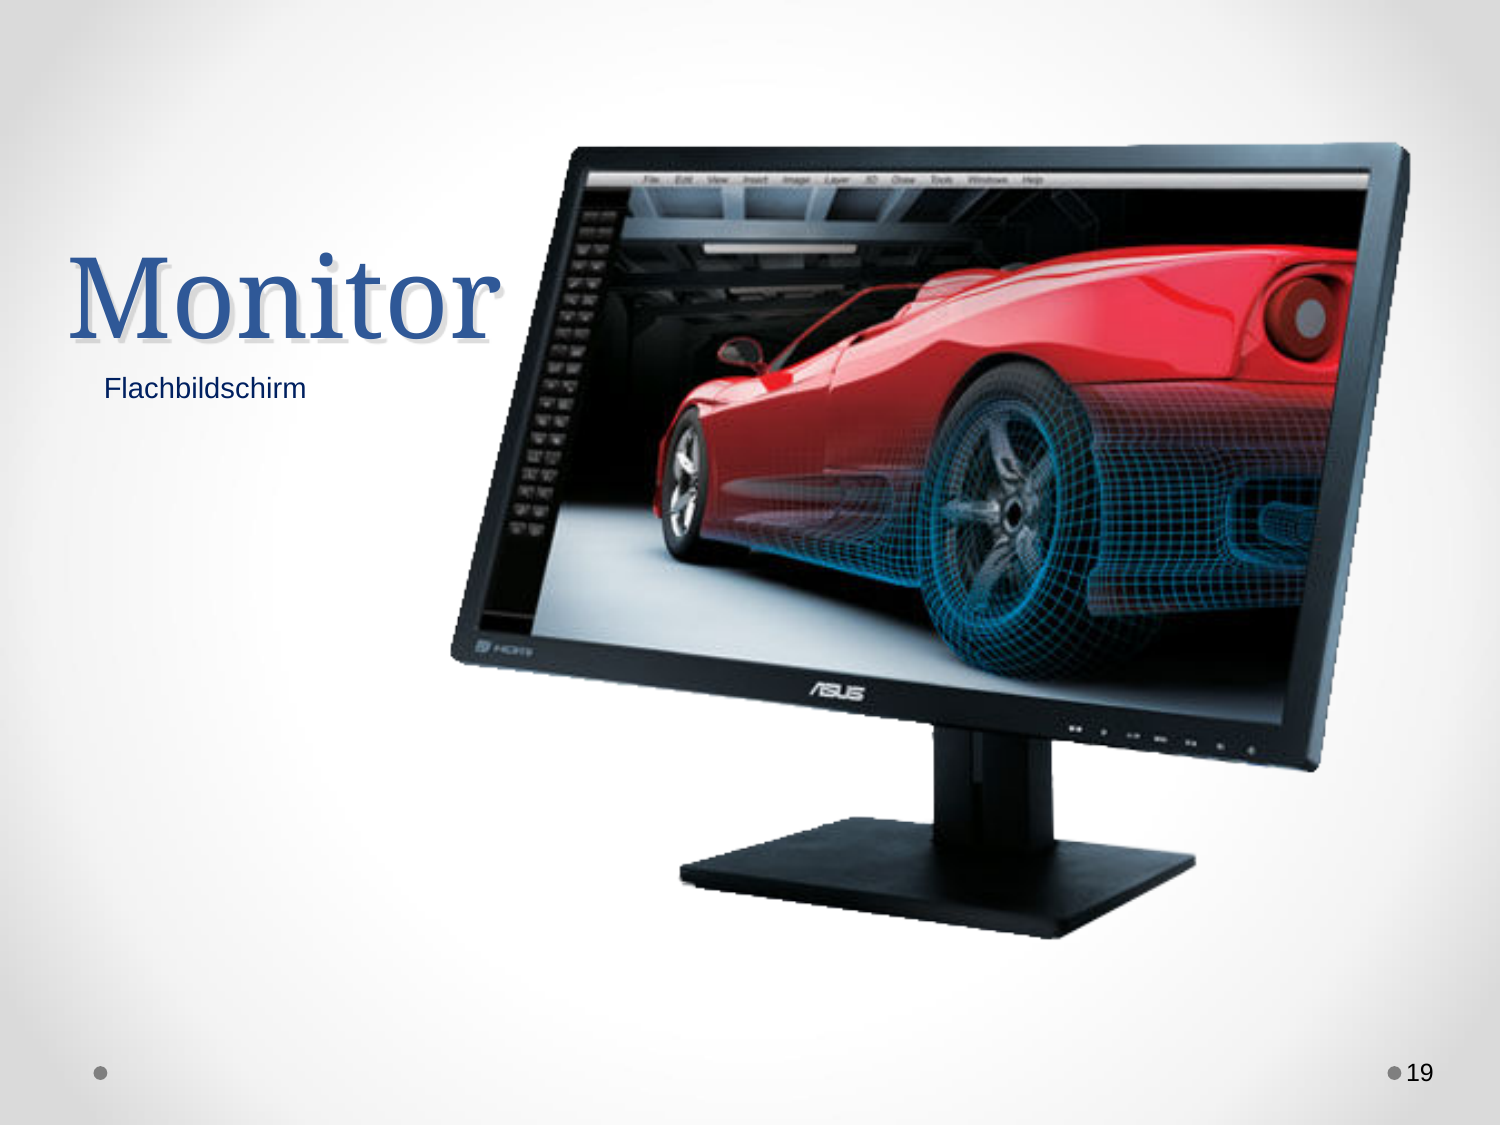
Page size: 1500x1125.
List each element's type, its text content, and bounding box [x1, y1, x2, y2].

picture [0, 0, 1500, 1125]
title Monitor [29, 232, 360, 369]
text_box Flachbildschirm [88, 361, 322, 413]
text_box <Nummer> [1401, 1042, 1494, 1103]
